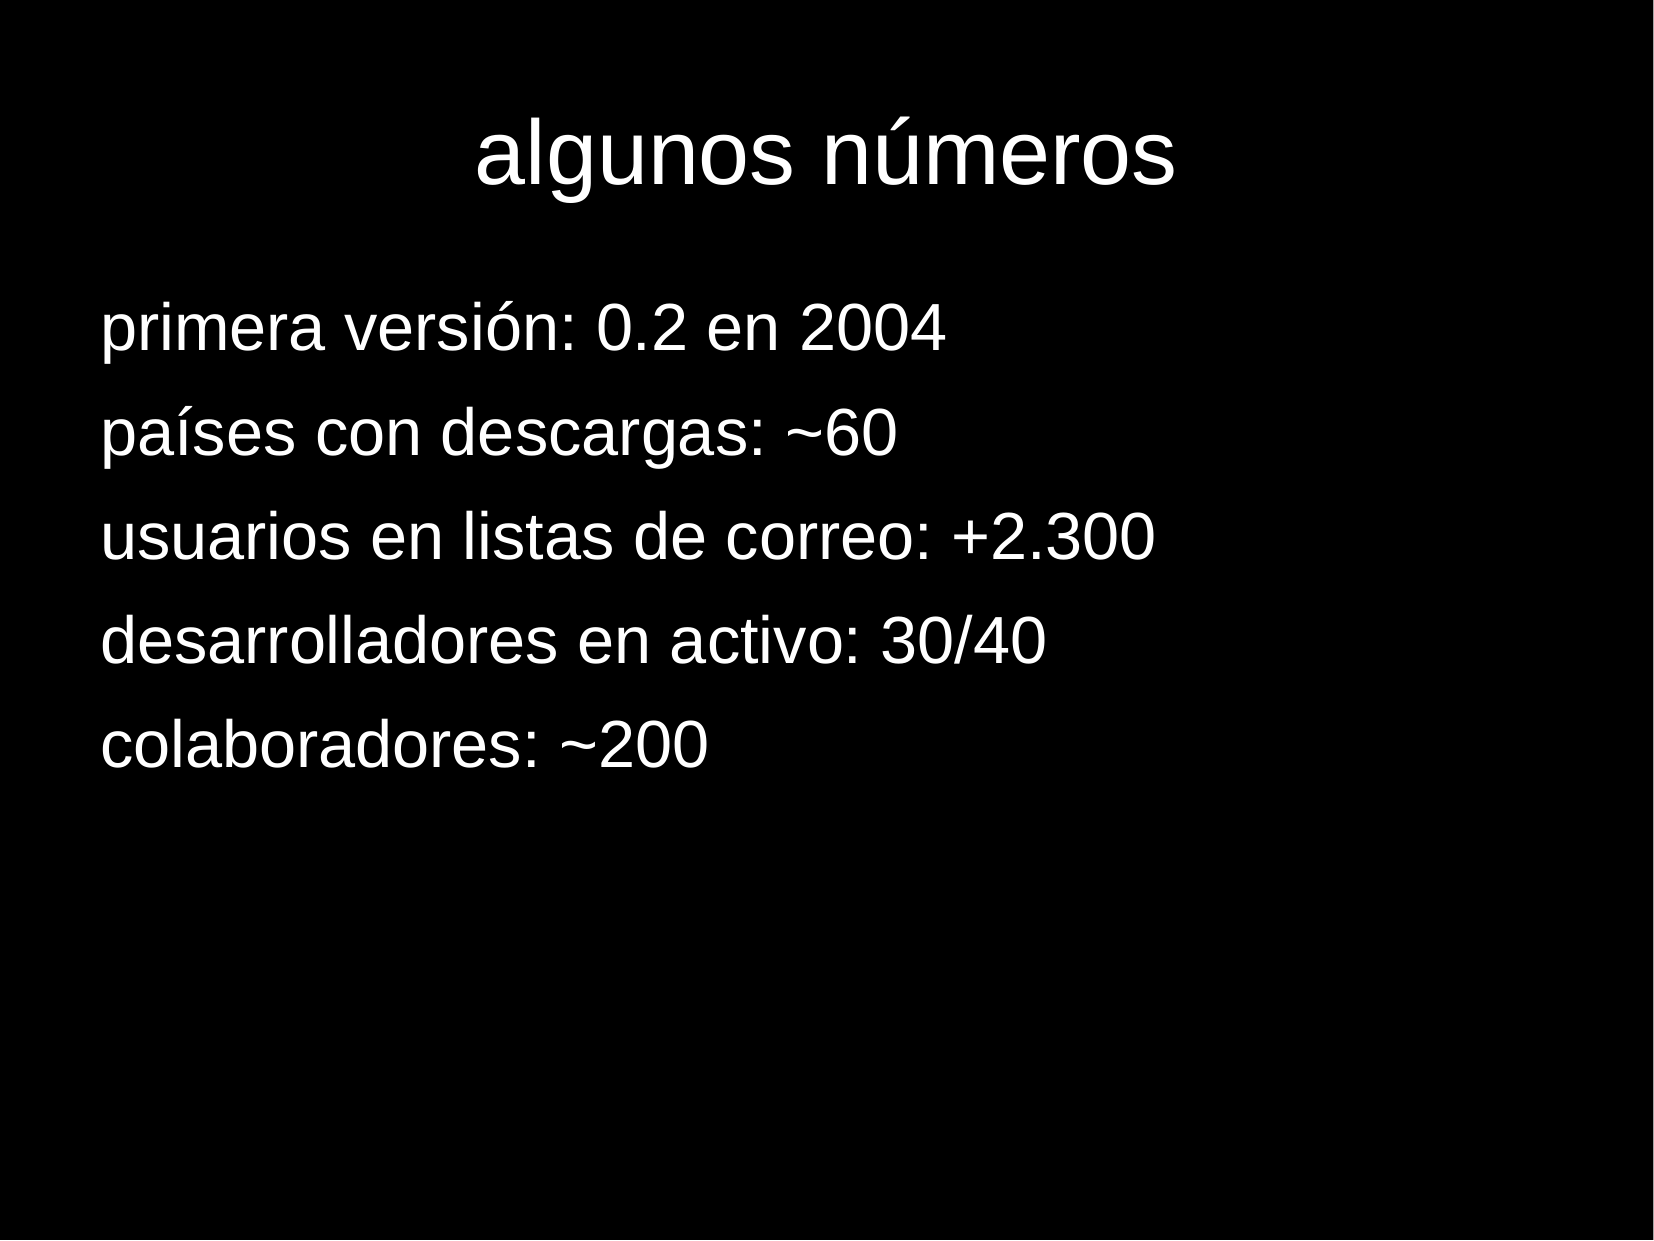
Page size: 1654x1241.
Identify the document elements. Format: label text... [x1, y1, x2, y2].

list primera versión: 0.2 en 2004 países con descargas: ~60 usuarios en listas de correo: +2.300 desarrolladores en activo: 30/40 colaboradores: ~200 [82, 290, 1571, 1094]
title algunos números [82, 49, 1571, 257]
